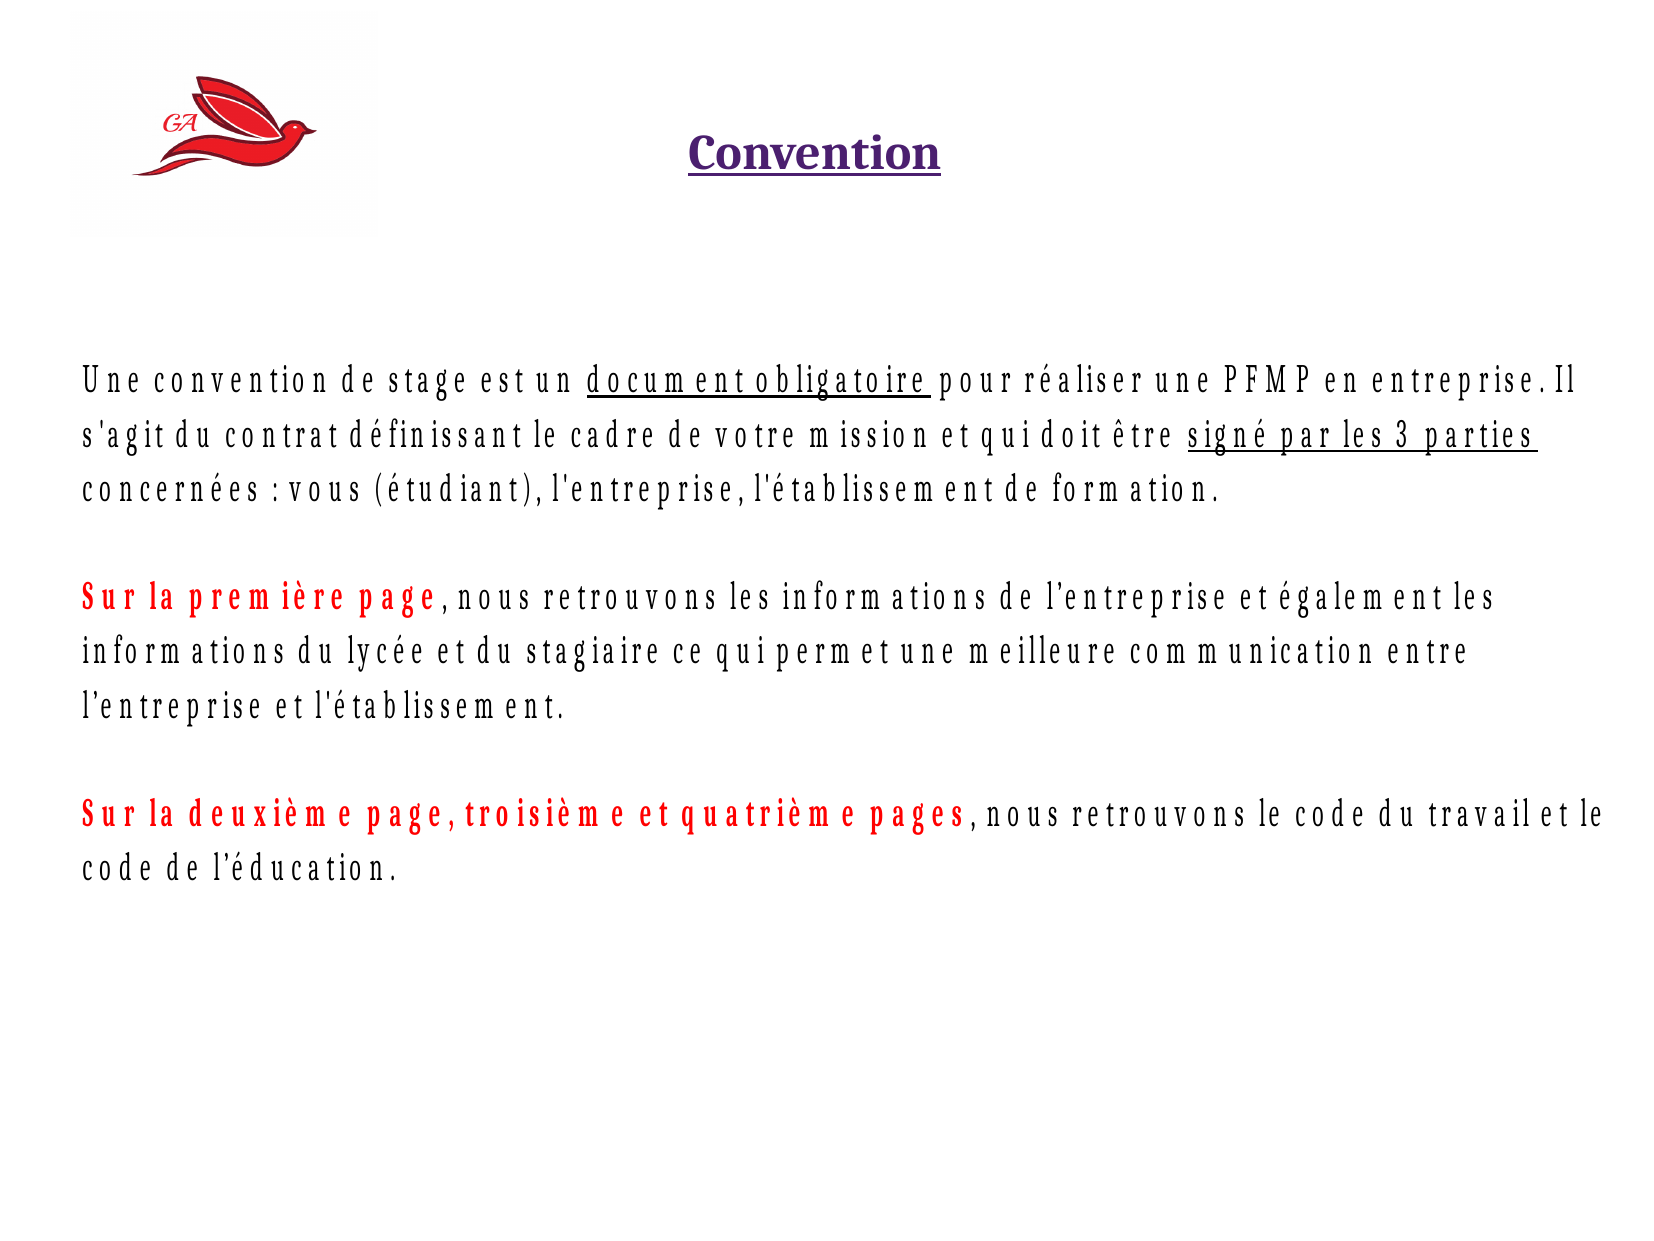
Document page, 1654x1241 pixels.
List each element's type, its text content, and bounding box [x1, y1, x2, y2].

title Convention [378, 70, 1559, 237]
picture [70, 11, 378, 237]
picture [82, 354, 1619, 898]
